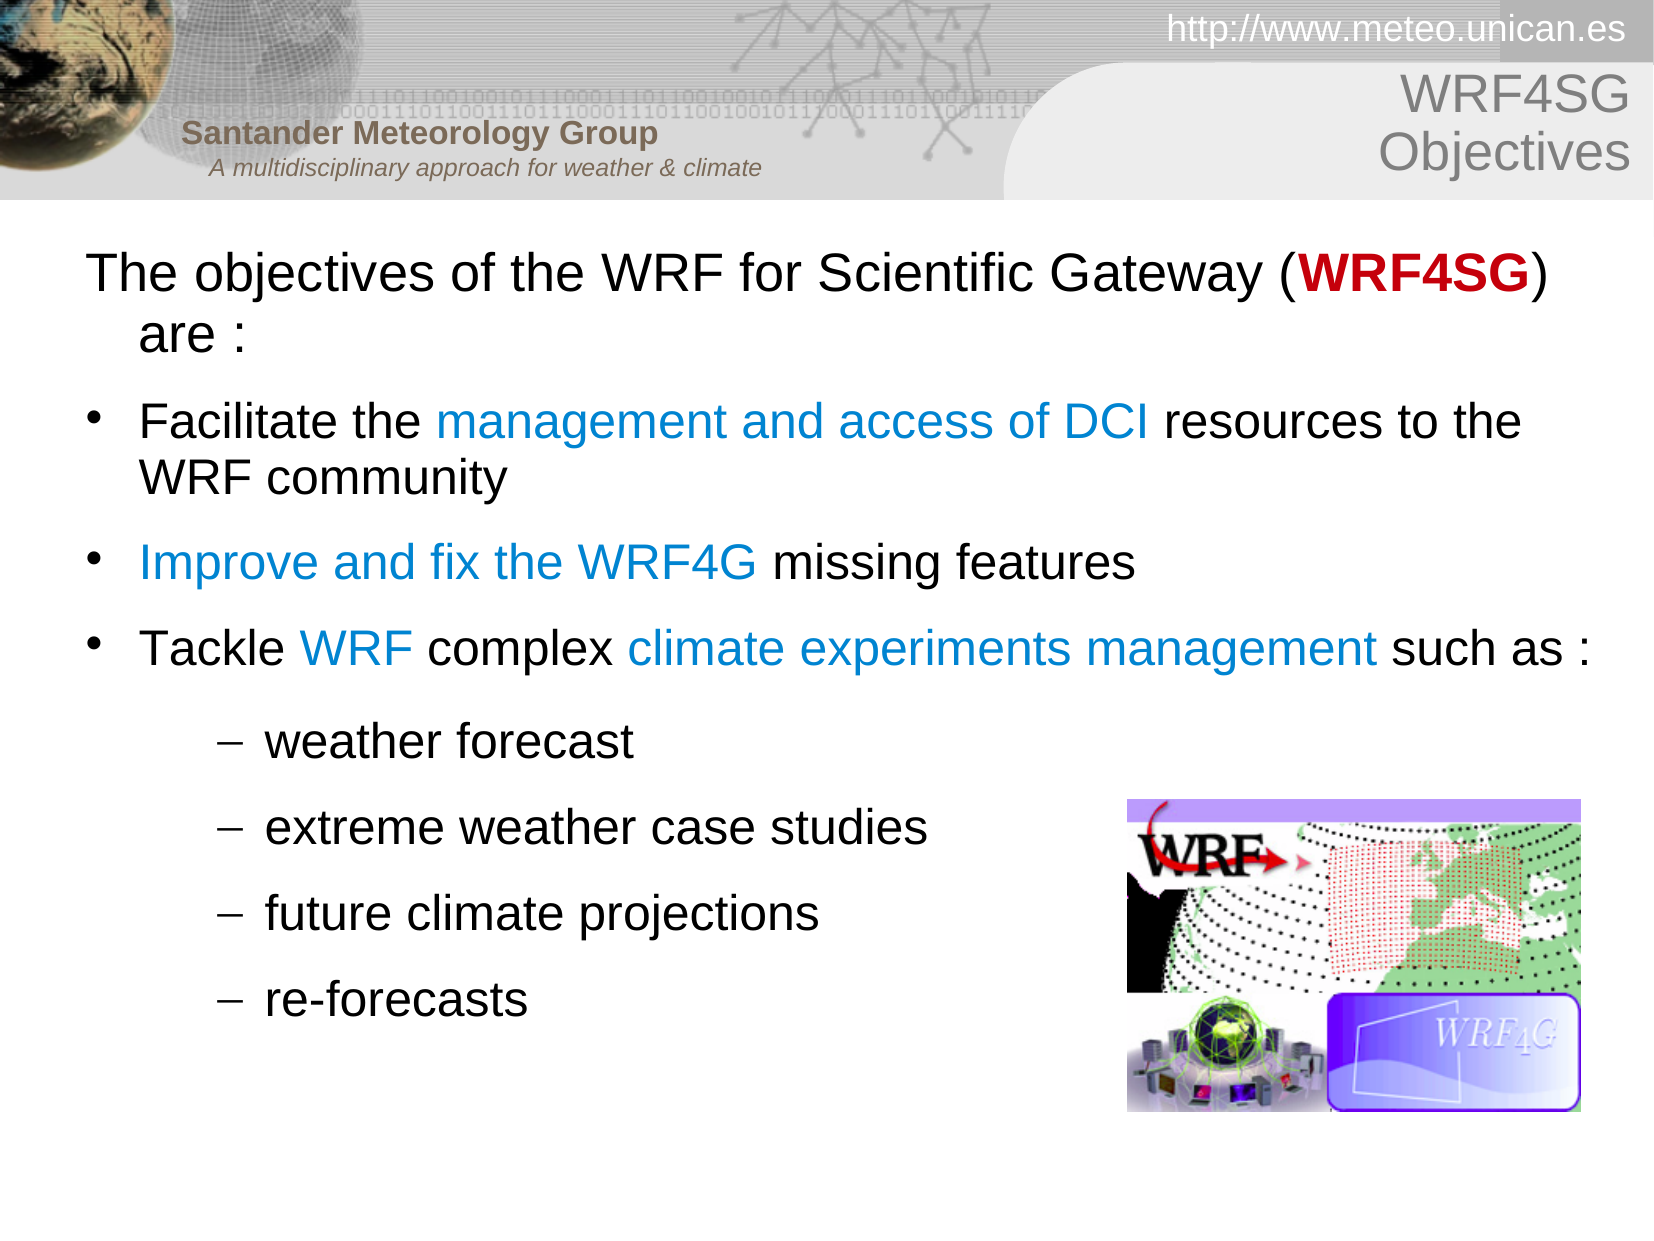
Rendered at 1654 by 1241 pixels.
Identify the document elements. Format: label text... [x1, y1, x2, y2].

picture [0, 0, 1500, 200]
list The objectives of the WRF for Scientific Gateway (WRF4SG) are : Facilitate the management and access of DCI resources to the WRF community Improve and fix the WRF4G missing features Tackle WRF complex climate experiments management such as : weather forecast extreme weather case studies future climate projections re-forecasts [67, 239, 1603, 1113]
picture [1127, 799, 1581, 1112]
text_box WRF4SG Objectives [1114, 57, 1633, 183]
